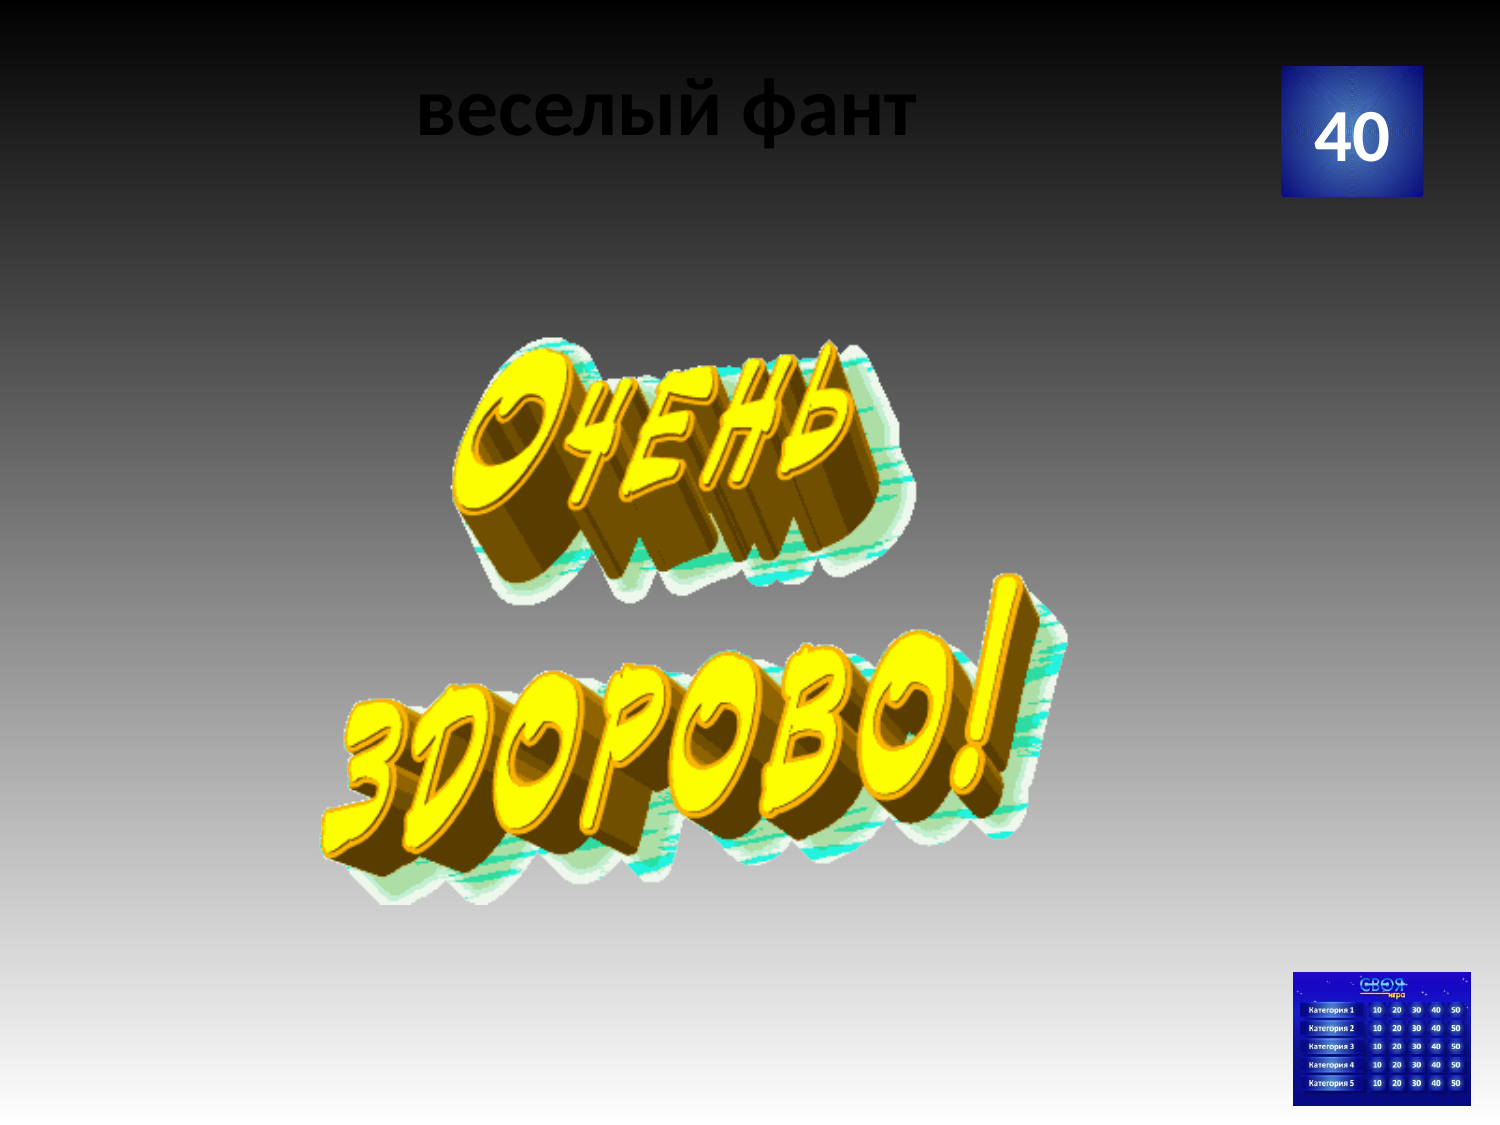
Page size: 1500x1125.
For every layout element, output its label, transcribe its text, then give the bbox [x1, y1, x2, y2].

picture [206, 250, 1141, 905]
title веселый фант [75, 45, 1258, 233]
picture [1293, 972, 1471, 1106]
text_box 40 [1281, 66, 1424, 197]
